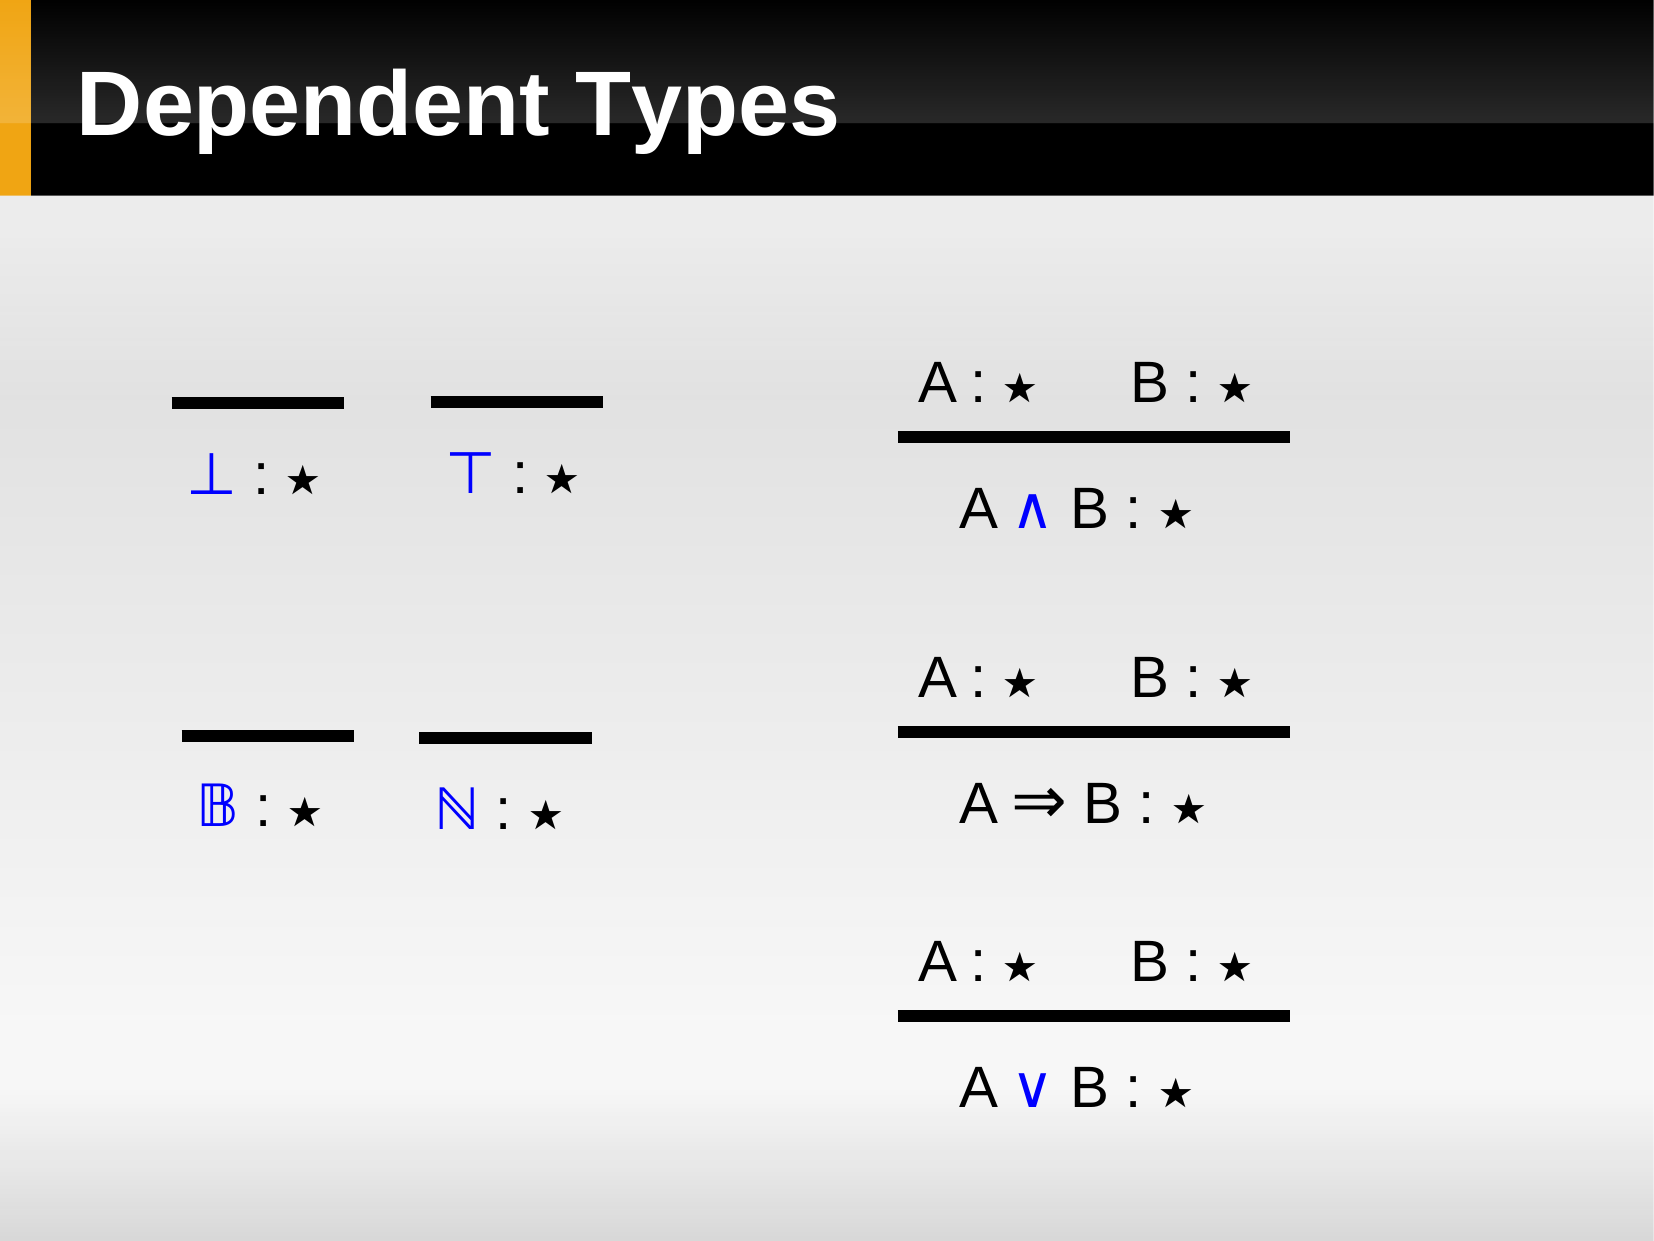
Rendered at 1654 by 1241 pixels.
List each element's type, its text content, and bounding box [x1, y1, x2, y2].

text_box A ⇒ B : ★ [945, 753, 1243, 852]
text_box ℕ : ★ [419, 759, 601, 848]
text_box ⊥ : ★ [171, 424, 353, 513]
title Dependent Types [76, 0, 1565, 208]
text_box A ∧ B : ★ [945, 458, 1243, 547]
text_box A : ★ B : ★ [903, 628, 1321, 717]
text_box ⊤ : ★ [430, 423, 615, 512]
text_box A : ★ B : ★ [903, 332, 1321, 422]
text_box A ∨ B : ★ [945, 1037, 1243, 1126]
picture [0, 0, 1654, 1241]
text_box 𝔹 : ★ [181, 757, 351, 846]
text_box A : ★ B : ★ [903, 911, 1321, 1000]
